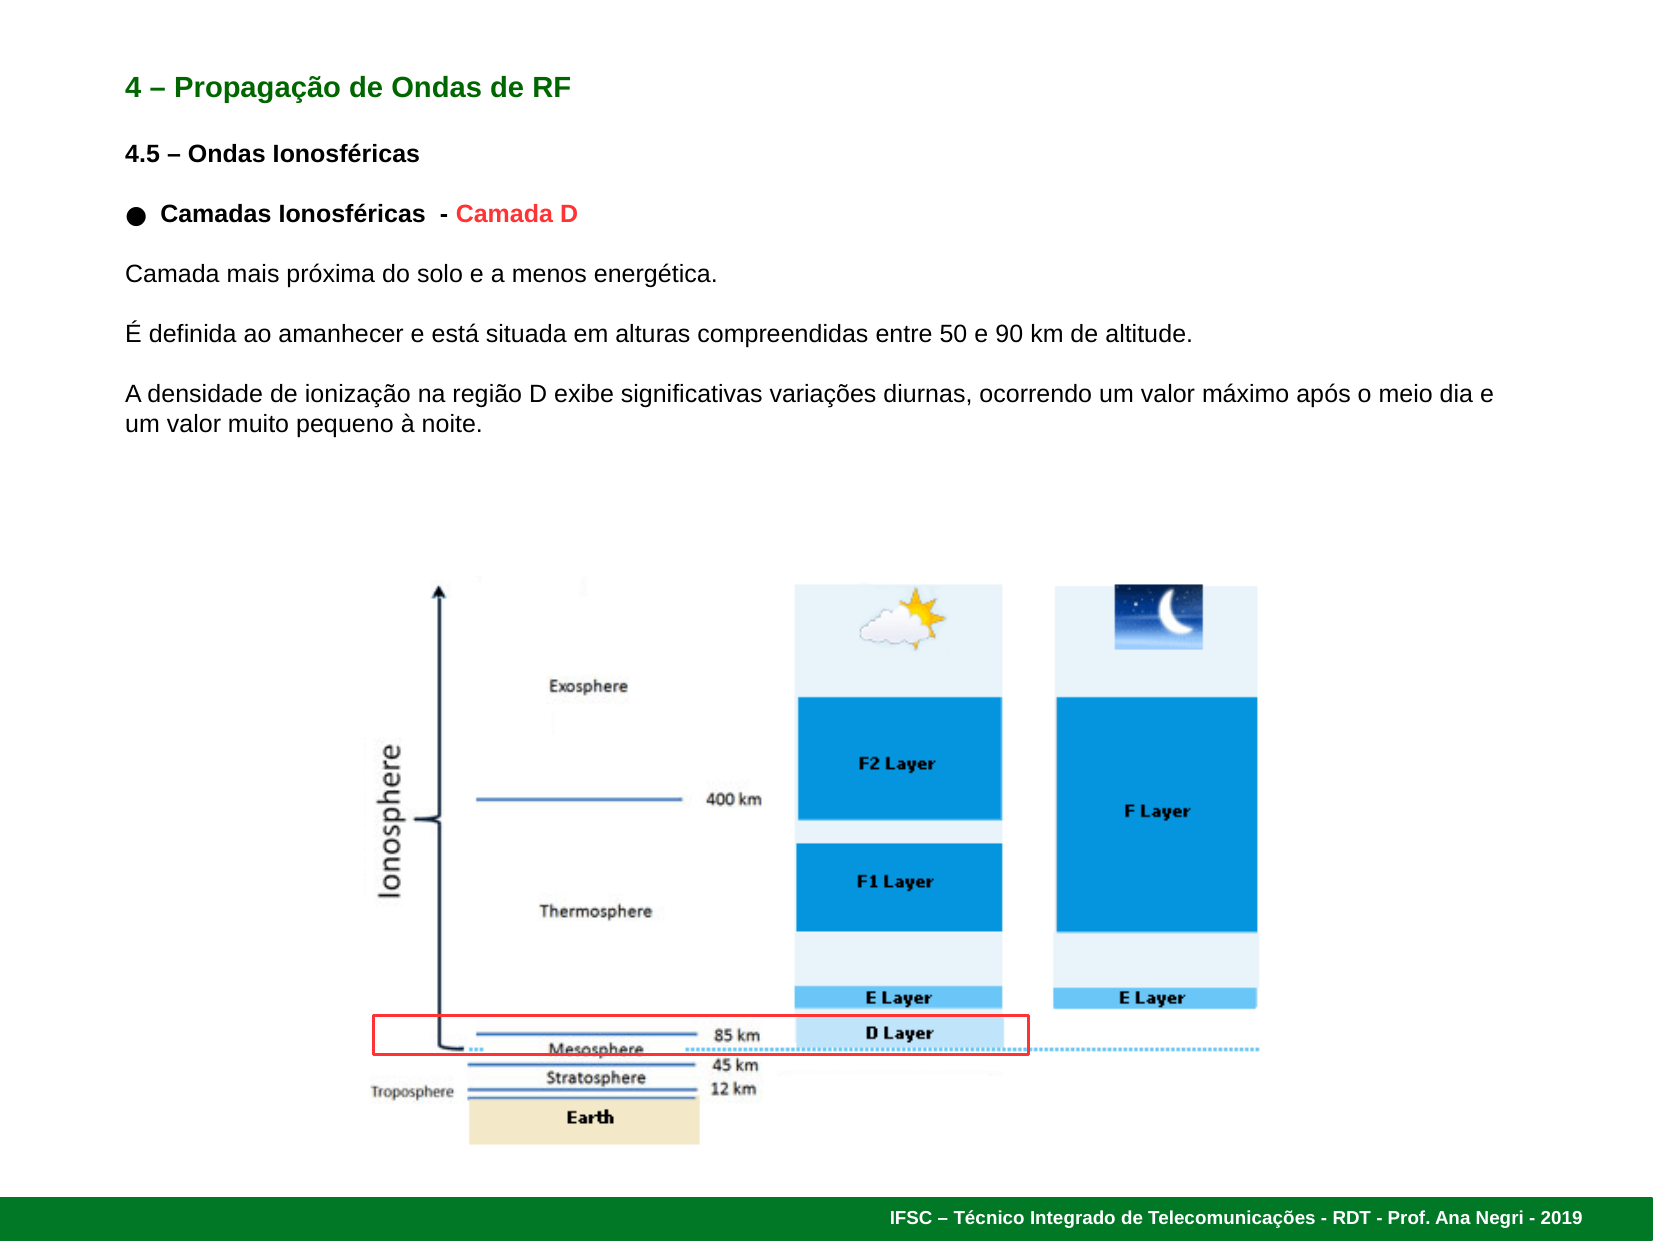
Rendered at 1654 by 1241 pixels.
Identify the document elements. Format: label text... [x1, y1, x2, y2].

text_box 4 – Propagação de Ondas de RF 4.5 – Ondas Ionosféricas Camadas Ionosféricas - Camada D Camada mais próxima do solo e a menos energética. É definida ao amanhecer e está situada em alturas compreendidas entre 50 e 90 km de altitude. A densidade de ionização na região D exibe significativas variações diurnas, ocorrendo um valor máximo após o meio dia e um valor muito pequeno à noite. [110, 60, 1550, 660]
picture [364, 576, 1263, 1152]
text_box IFSC – Técnico Integrado de Telecomunicações - RDT - Prof. Ana Negri - 2019 [875, 1197, 1653, 1236]
text_box [0, 1197, 1653, 1241]
